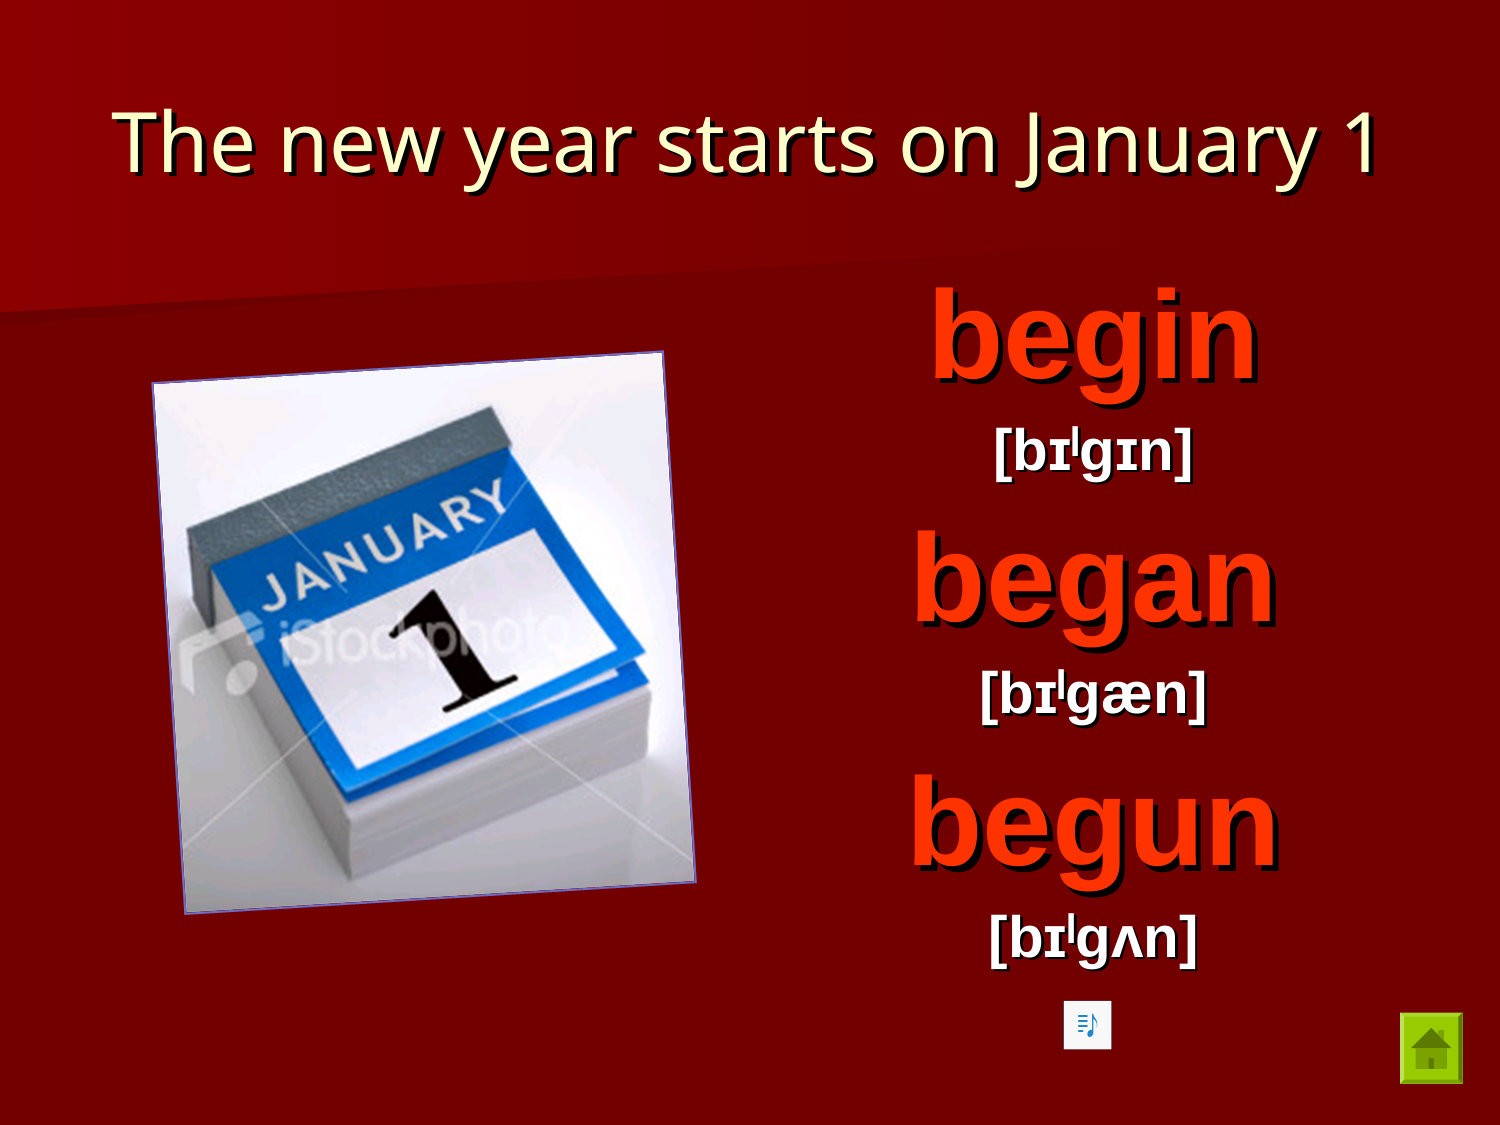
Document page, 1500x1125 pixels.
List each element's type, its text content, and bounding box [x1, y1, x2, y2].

title The new year starts on January 1 [75, 45, 1426, 233]
text_box [1062, 999, 1113, 1051]
picture [150, 349, 698, 916]
text_box [1401, 1012, 1463, 1084]
list begin [bɪˡgɪn] began [bɪˡgæn] begun [bɪˡgʌn] [762, 262, 1426, 1000]
